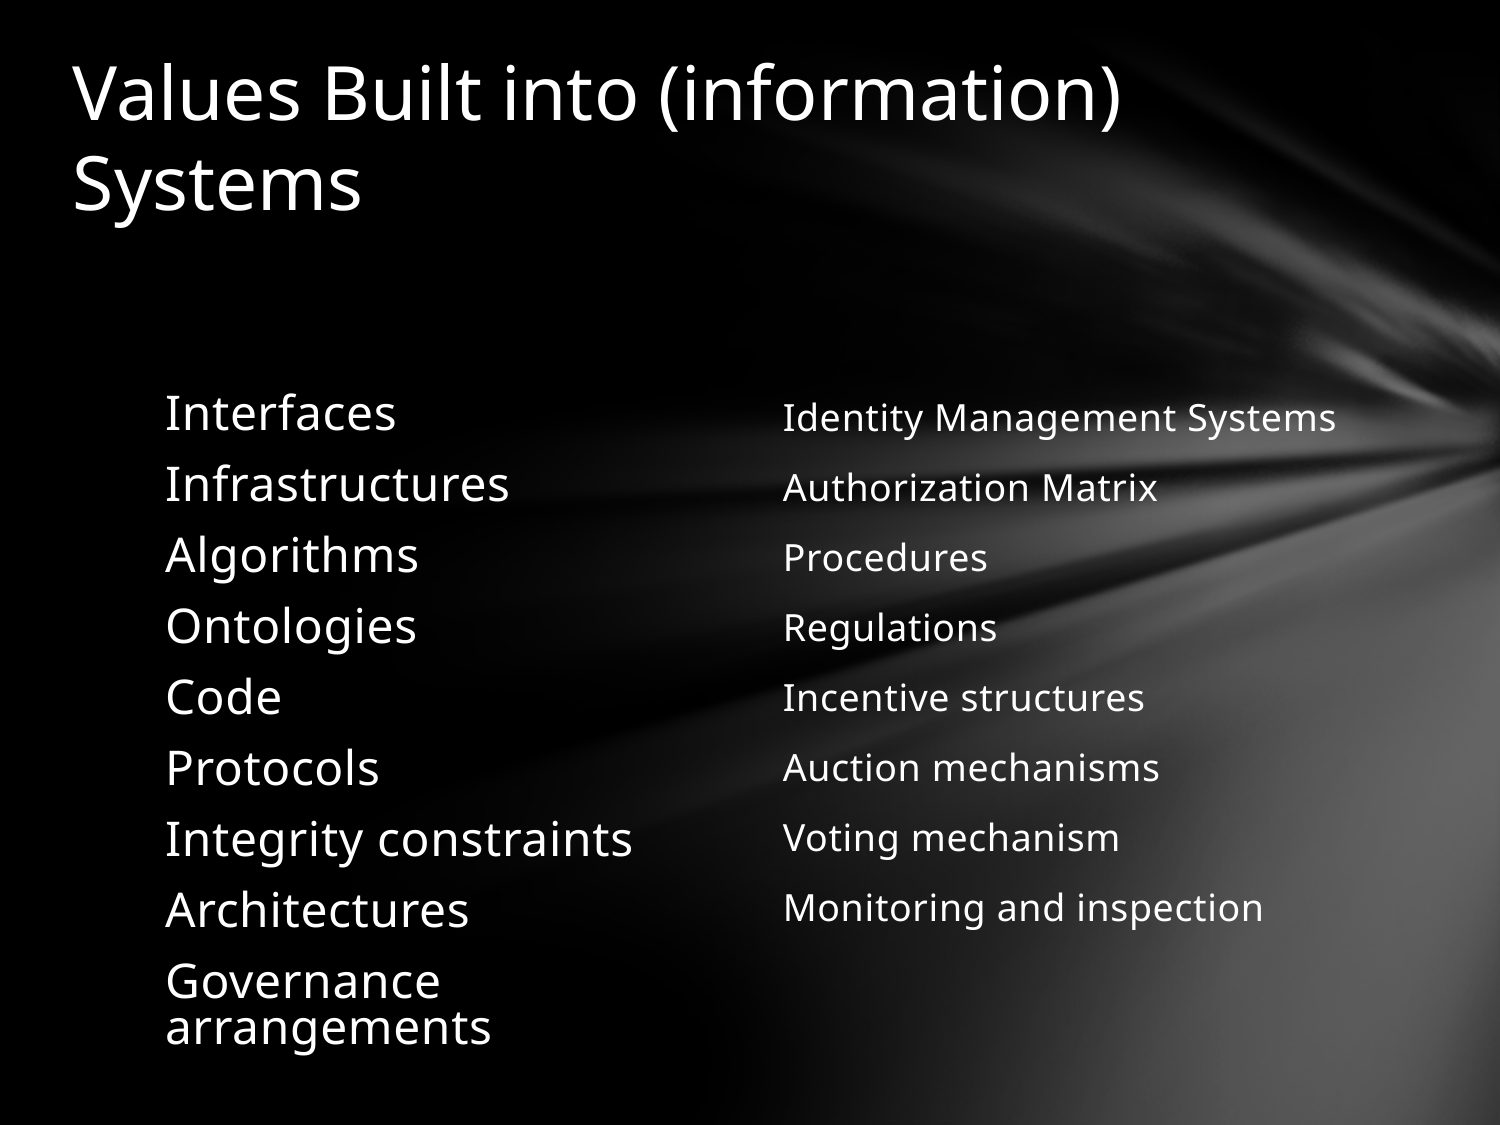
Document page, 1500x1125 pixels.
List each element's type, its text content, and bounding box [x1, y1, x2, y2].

list Interfaces Infrastructures Algorithms Ontologies Code Protocols Integrity constraints Architectures Governance arrangements [150, 386, 736, 1096]
title Values Built into (information) Systems [57, 37, 1318, 213]
list Identity Management Systems Authorization Matrix Procedures Regulations Incentive structures Auction mechanisms Voting mechanism Monitoring and inspection [768, 386, 1354, 1040]
